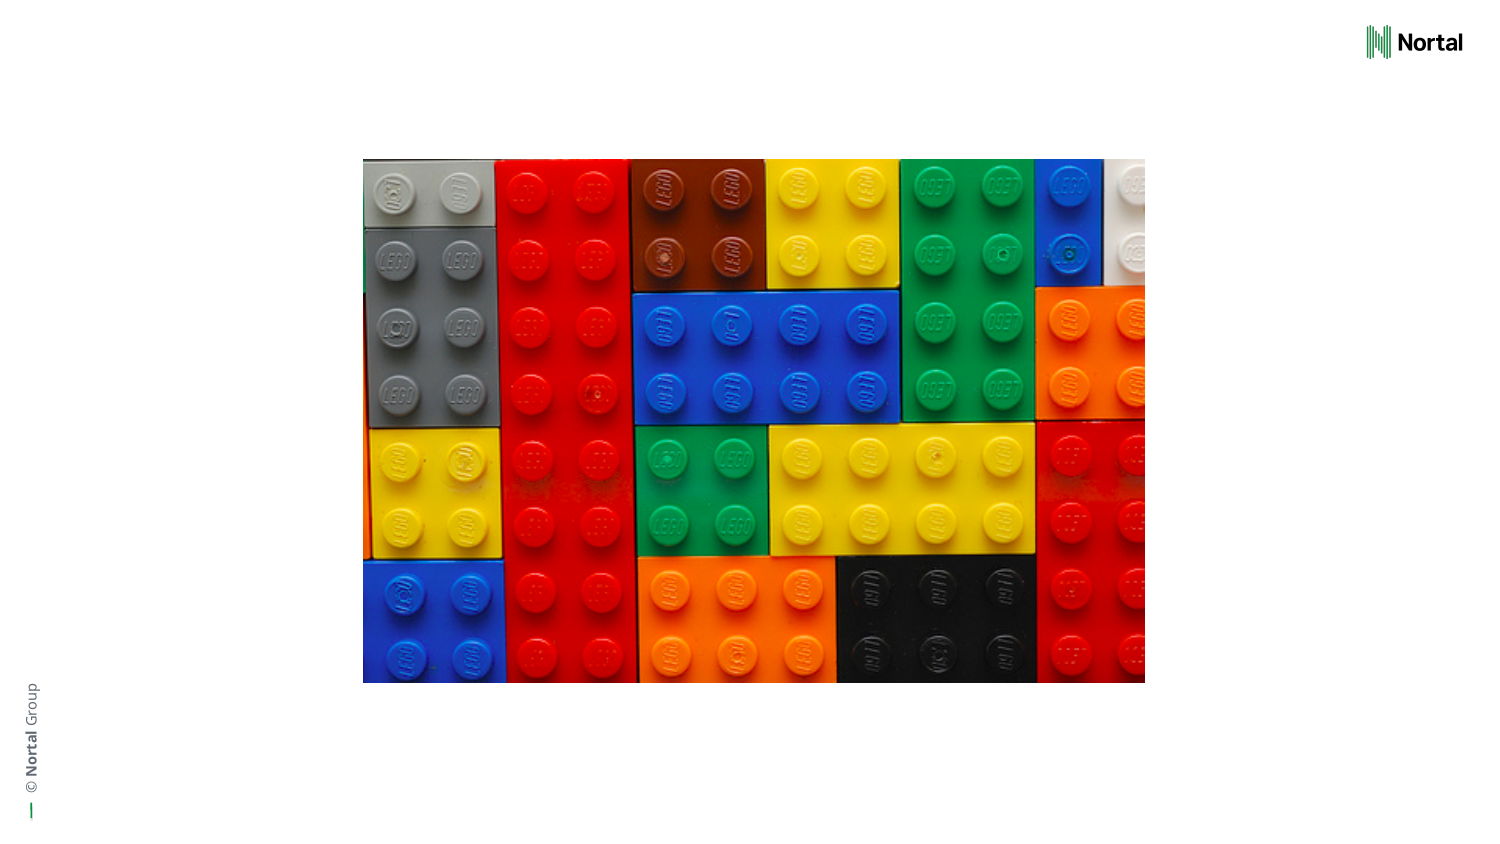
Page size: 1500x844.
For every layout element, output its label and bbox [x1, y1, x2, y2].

picture [363, 159, 1145, 683]
